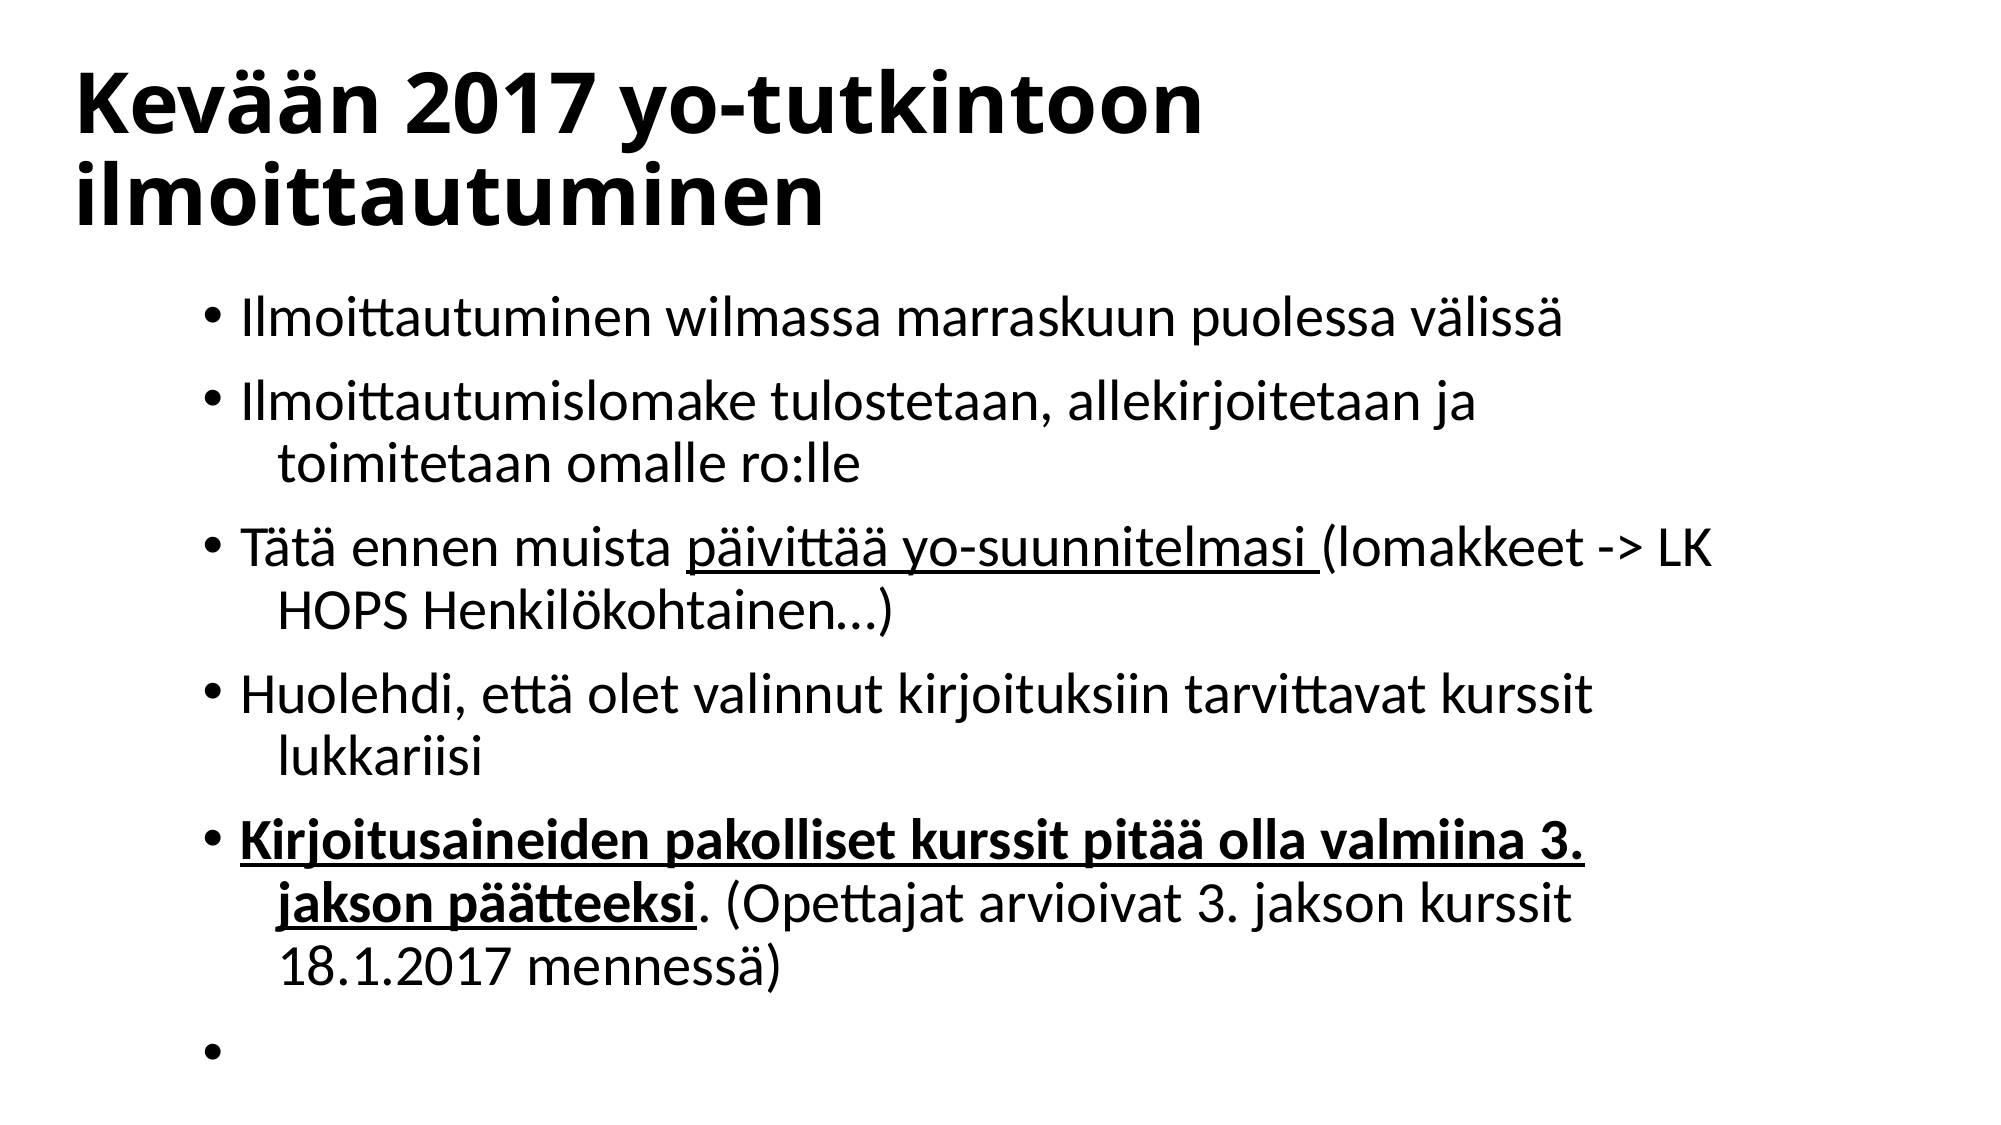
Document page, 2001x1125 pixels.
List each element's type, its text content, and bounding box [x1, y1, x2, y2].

list Ilmoittautuminen wilmassa marraskuun puolessa välissä Ilmoittautumislomake tulostetaan, allekirjoitetaan ja toimitetaan omalle ro:lle Tätä ennen muista päivittää yo-suunnitelmasi (lomakkeet -> LK HOPS Henkilökohtainen…) Huolehdi, että olet valinnut kirjoituksiin tarvittavat kurssit lukkariisi Kirjoitusaineiden pakolliset kurssit pitää olla valmiina 3. jakson päätteeksi. (Opettajat arvioivat 3. jakson kurssit 18.1.2017 mennessä) [187, 278, 1745, 1009]
title Kevään 2017 yo-tutkintoon ilmoittautuminen [58, 53, 1929, 251]
